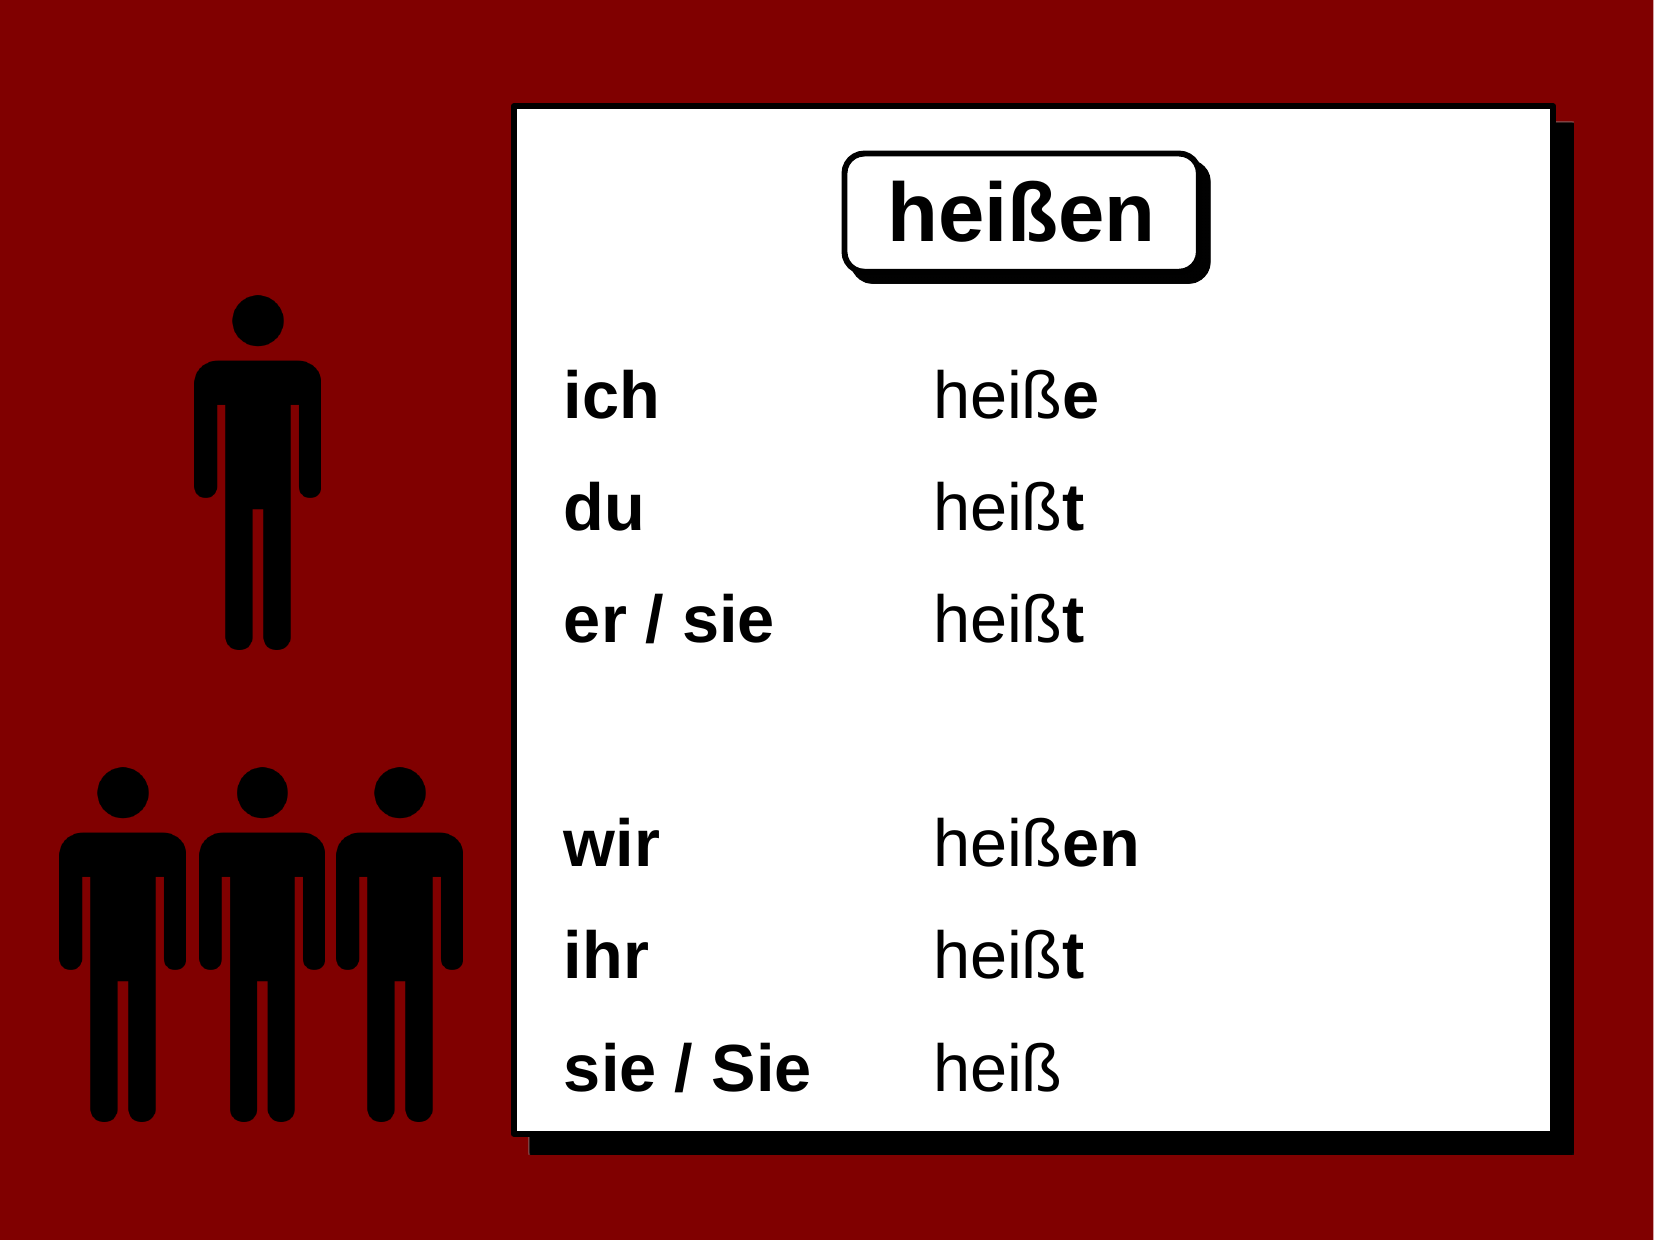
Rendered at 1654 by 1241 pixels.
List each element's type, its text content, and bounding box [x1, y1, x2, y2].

picture [194, 295, 321, 650]
text_box [513, 106, 1554, 1134]
picture [199, 767, 325, 1123]
text_box heißen [844, 153, 1199, 272]
text_box ich heiße du heißt er / sie heißt wir heißen ihr heißt sie / Sie heiß [549, 312, 1554, 1106]
picture [59, 767, 186, 1123]
picture [336, 767, 463, 1123]
